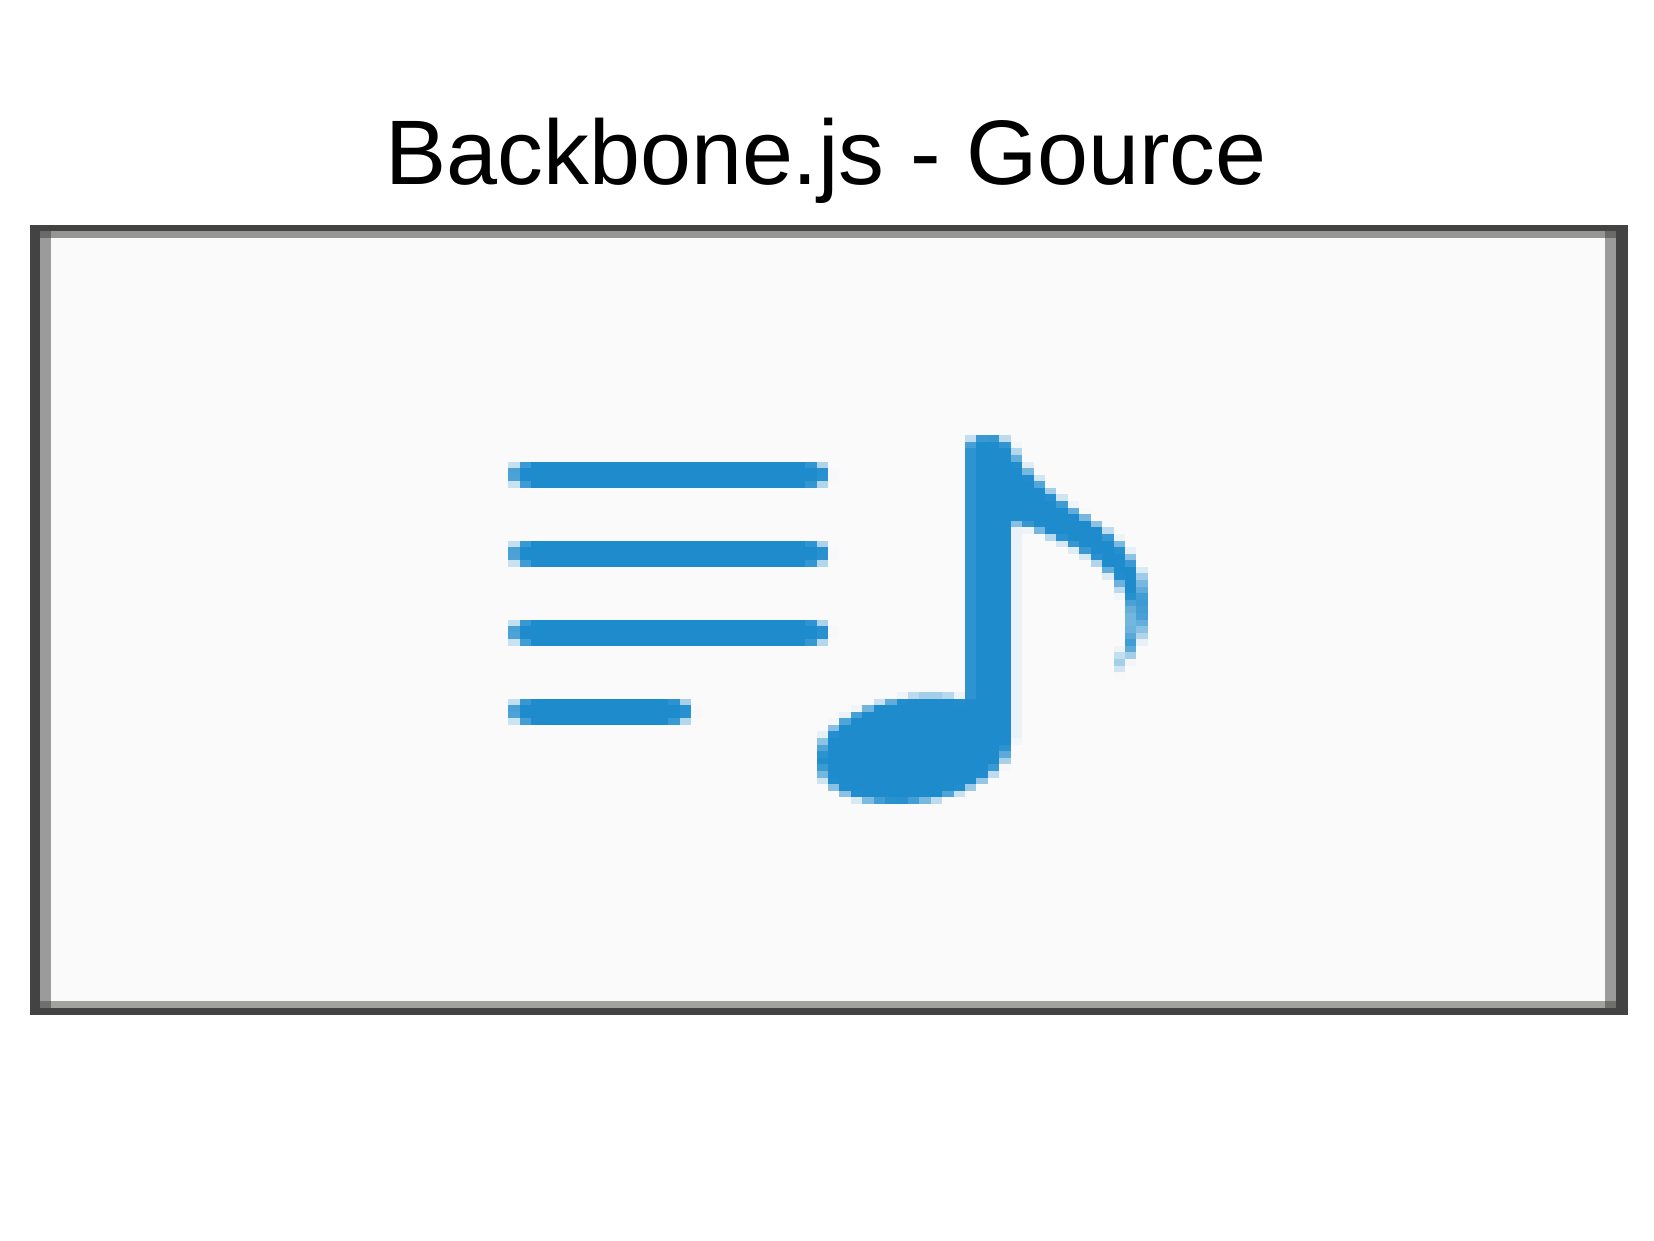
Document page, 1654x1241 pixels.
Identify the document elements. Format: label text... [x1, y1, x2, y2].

title Backbone.js - Gource [82, 49, 1571, 224]
text_box [28, 224, 1629, 1016]
